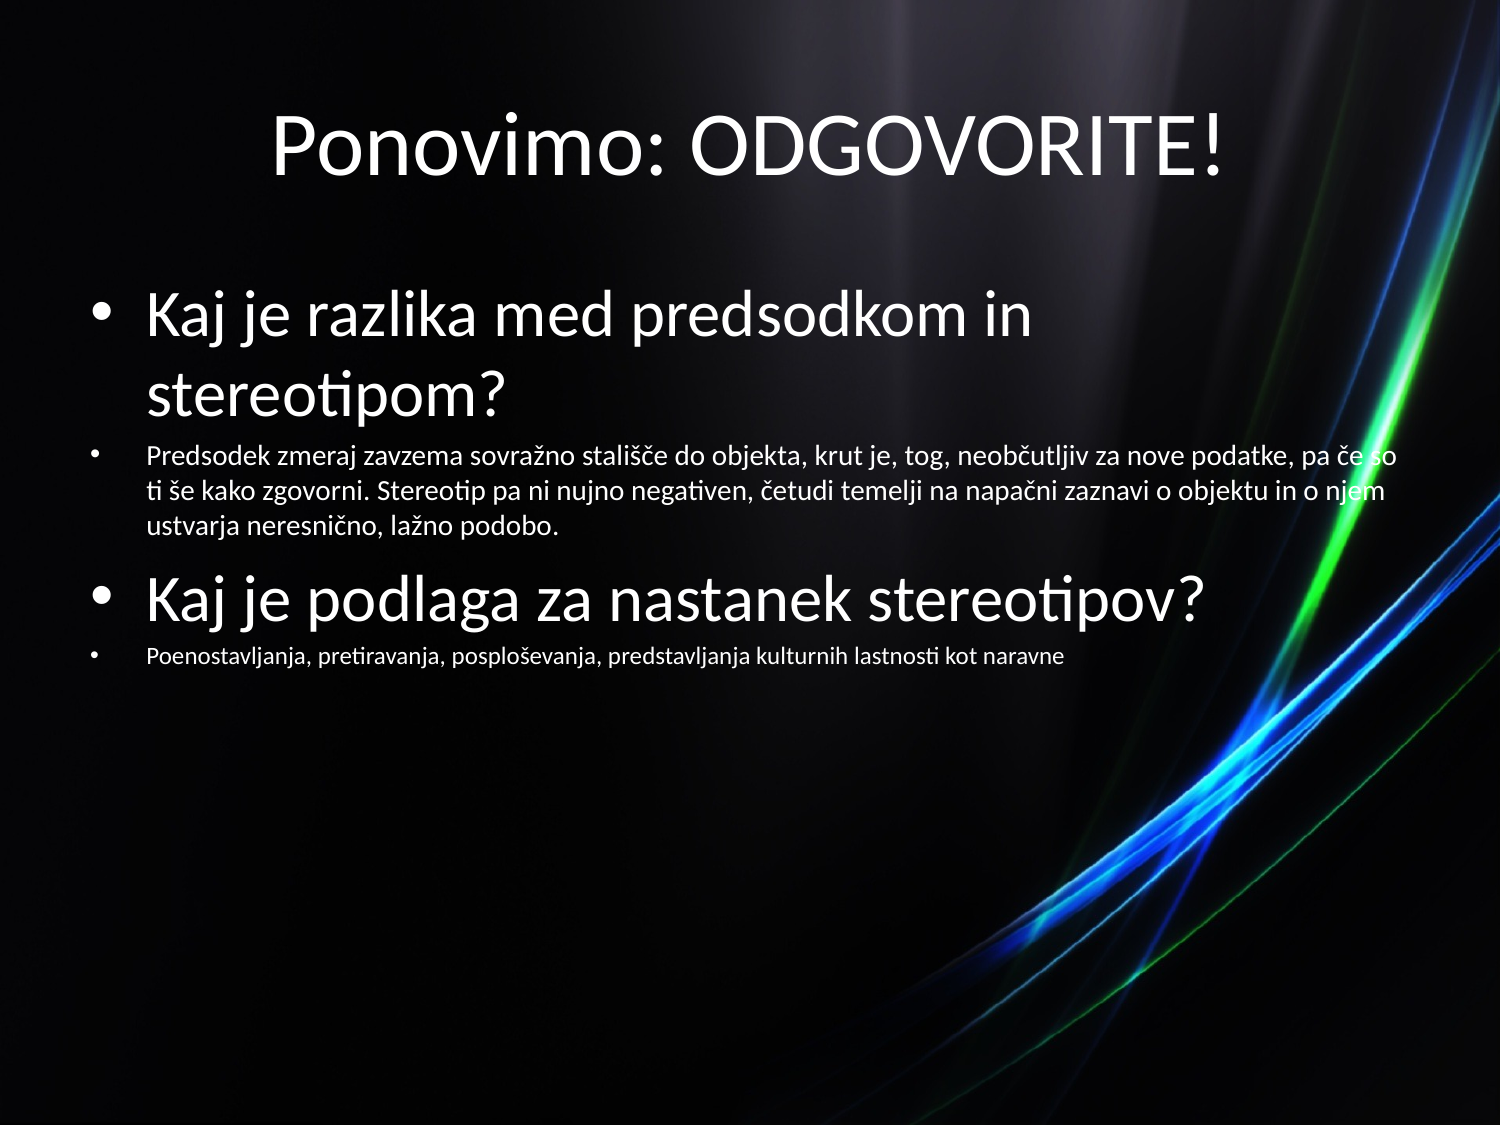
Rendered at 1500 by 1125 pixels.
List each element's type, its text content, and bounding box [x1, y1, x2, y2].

picture [0, 0, 1500, 1125]
list Kaj je razlika med predsodkom in stereotipom? Predsodek zmeraj zavzema sovražno stališče do objekta, krut je, tog, neobčutljiv za nove podatke, pa če so ti še kako zgovorni. Stereotip pa ni nujno negativen, četudi temelji na napačni zaznavi o objektu in o njem ustvarja neresnično, lažno podobo. Kaj je podlaga za nastanek stereotipov? Poenostavljanja, pretiravanja, posploševanja, predstavljanja kulturnih lastnosti kot naravne [75, 262, 1425, 1005]
title Ponovimo: ODGOVORITE! [75, 45, 1425, 233]
